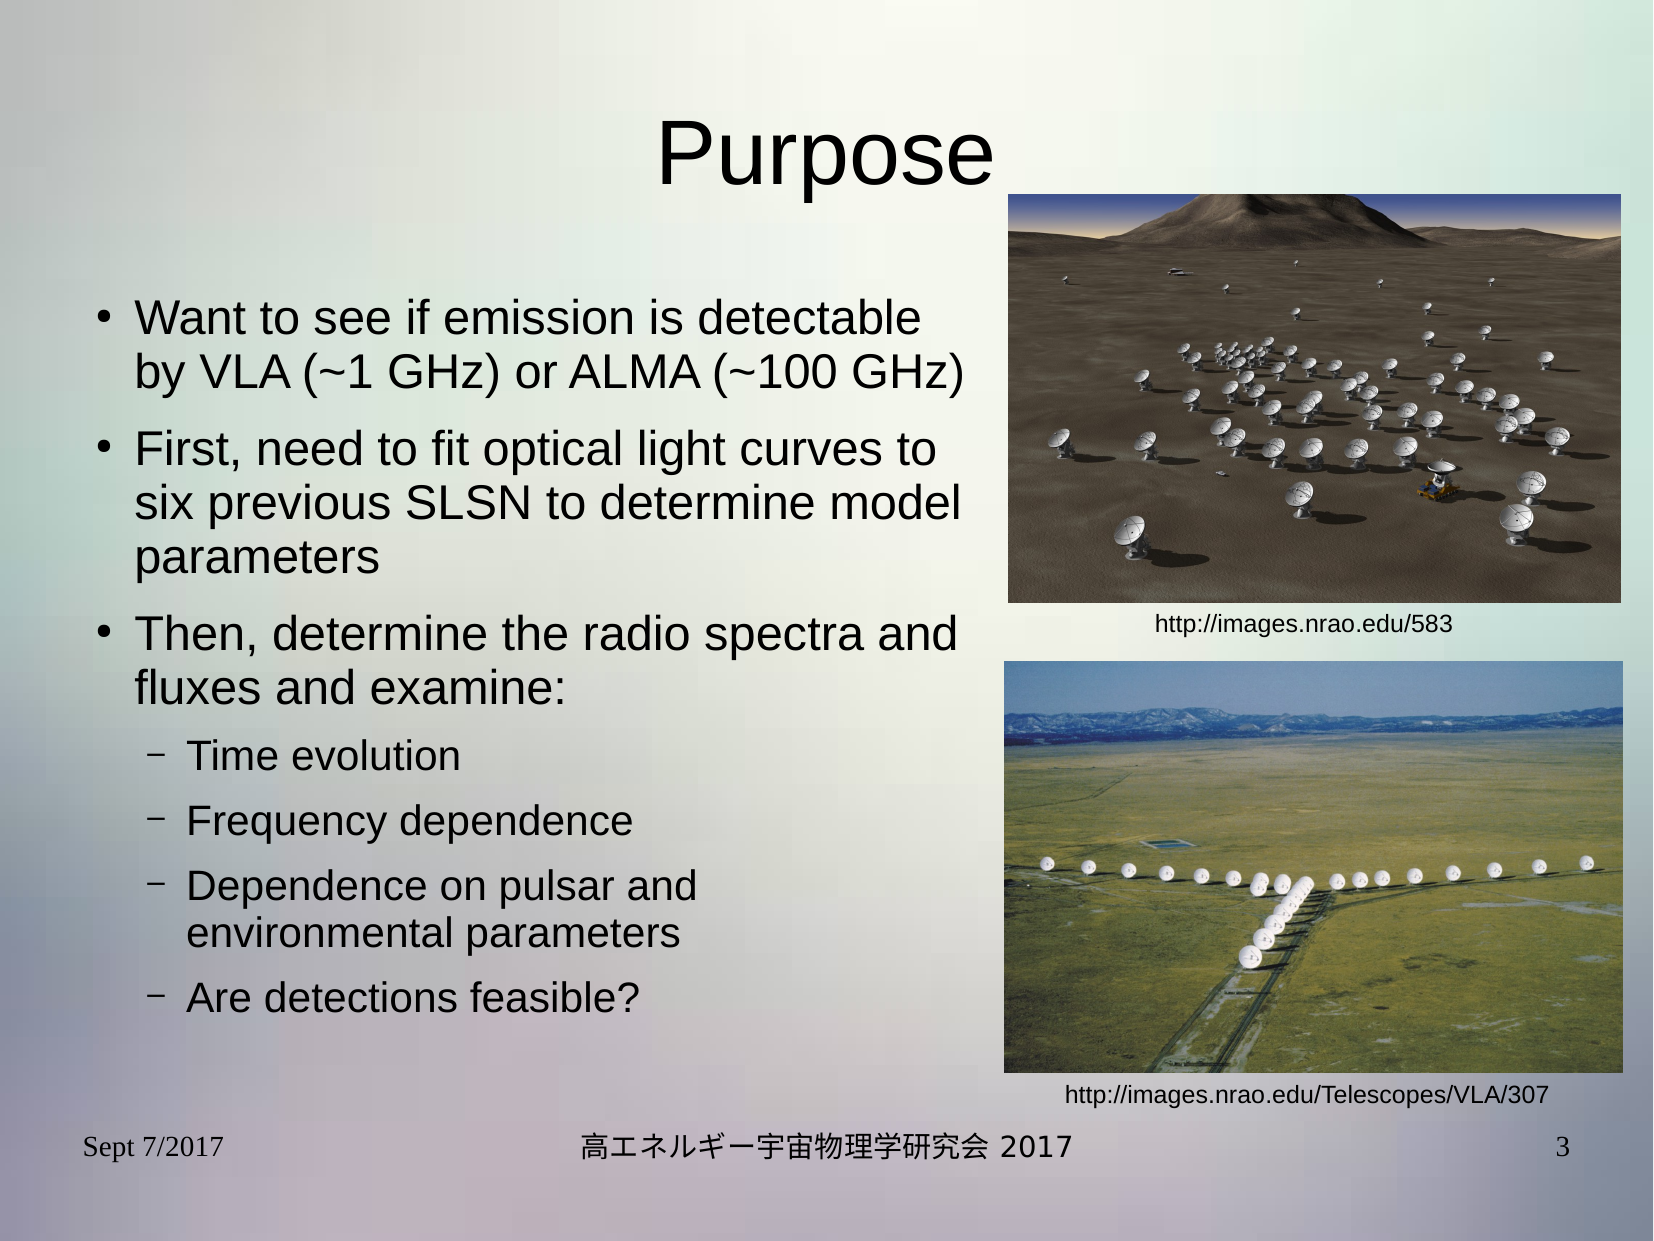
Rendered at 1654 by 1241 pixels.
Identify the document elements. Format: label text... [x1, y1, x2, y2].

text_box http://images.nrao.edu/Telescopes/VLA/307 [1050, 1073, 1591, 1144]
title Purpose [82, 49, 1571, 257]
text_box http://images.nrao.edu/583 [1140, 602, 1471, 661]
list Want to see if emission is detectable by VLA (~1 GHz) or ALMA (~100 GHz) First, need to fit optical light curves to six previous SLSN to determine model parameters Then, determine the radio spectra and fluxes and examine: Time evolution Frequency dependence Dependence on pulsar and environmental parameters Are detections feasible? [82, 290, 976, 1066]
picture [0, 0, 1654, 1241]
